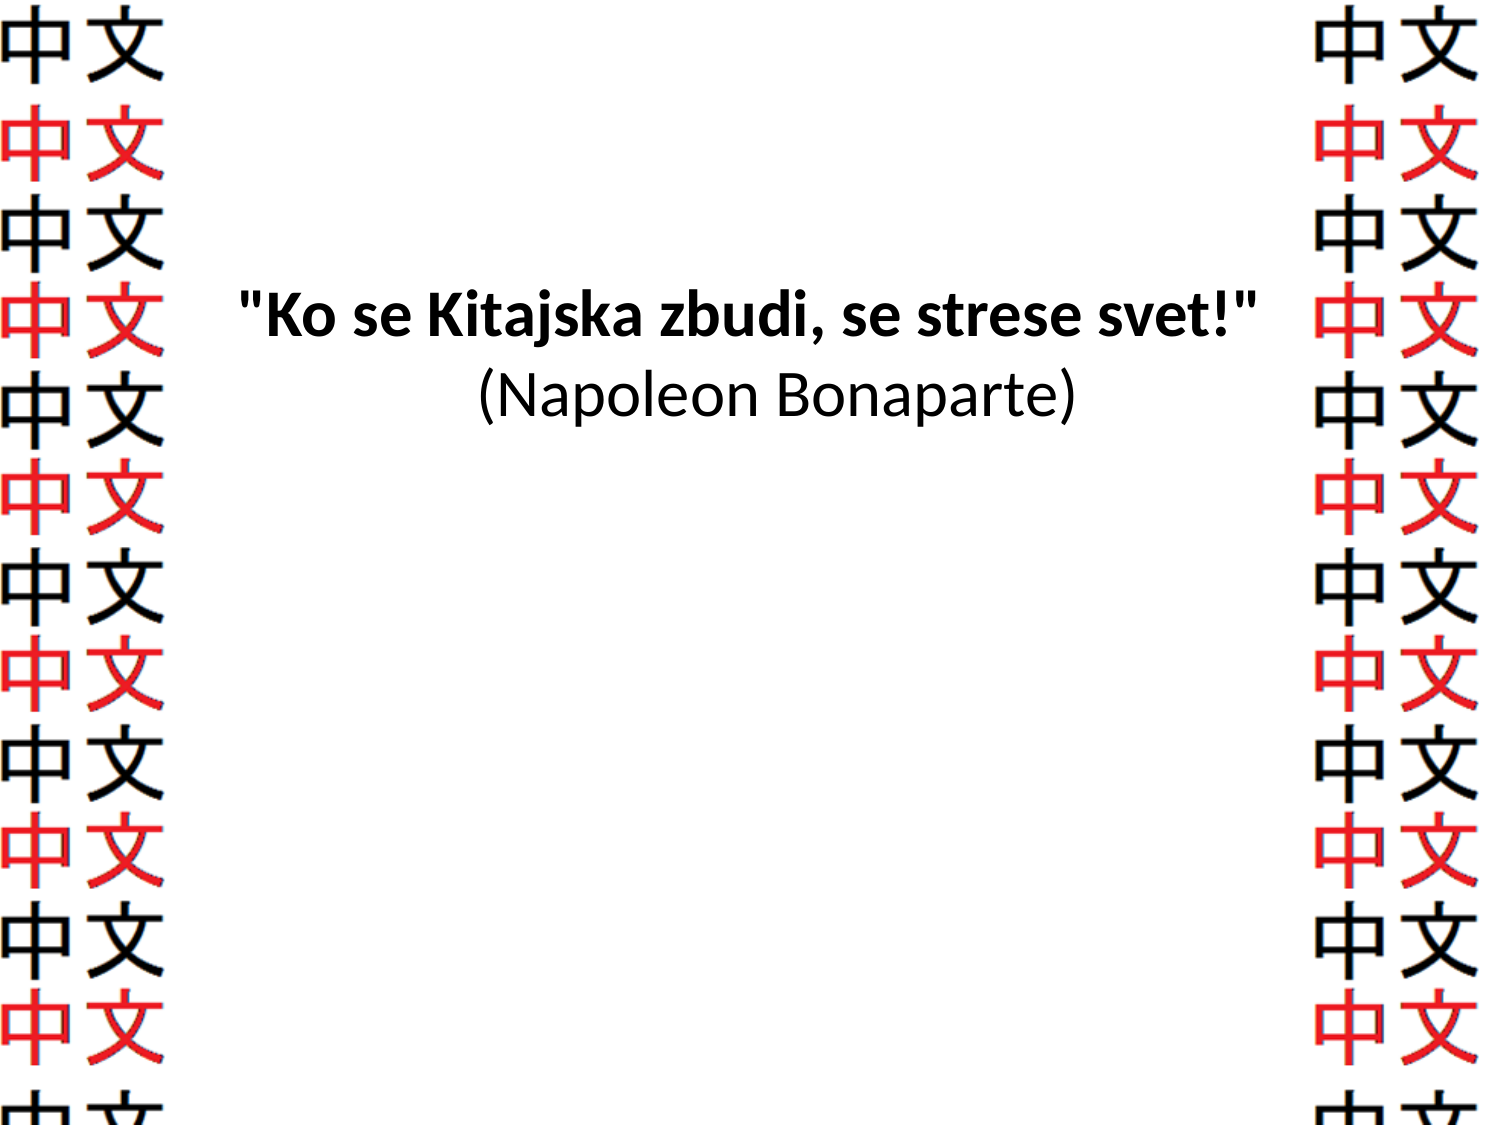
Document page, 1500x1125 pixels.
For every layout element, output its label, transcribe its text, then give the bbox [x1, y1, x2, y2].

picture [0, 0, 186, 1125]
list "Ko se Kitajska zbudi, se strese svet!" (Napoleon Bonaparte) [186, 262, 1314, 1005]
picture [1314, 0, 1500, 1125]
